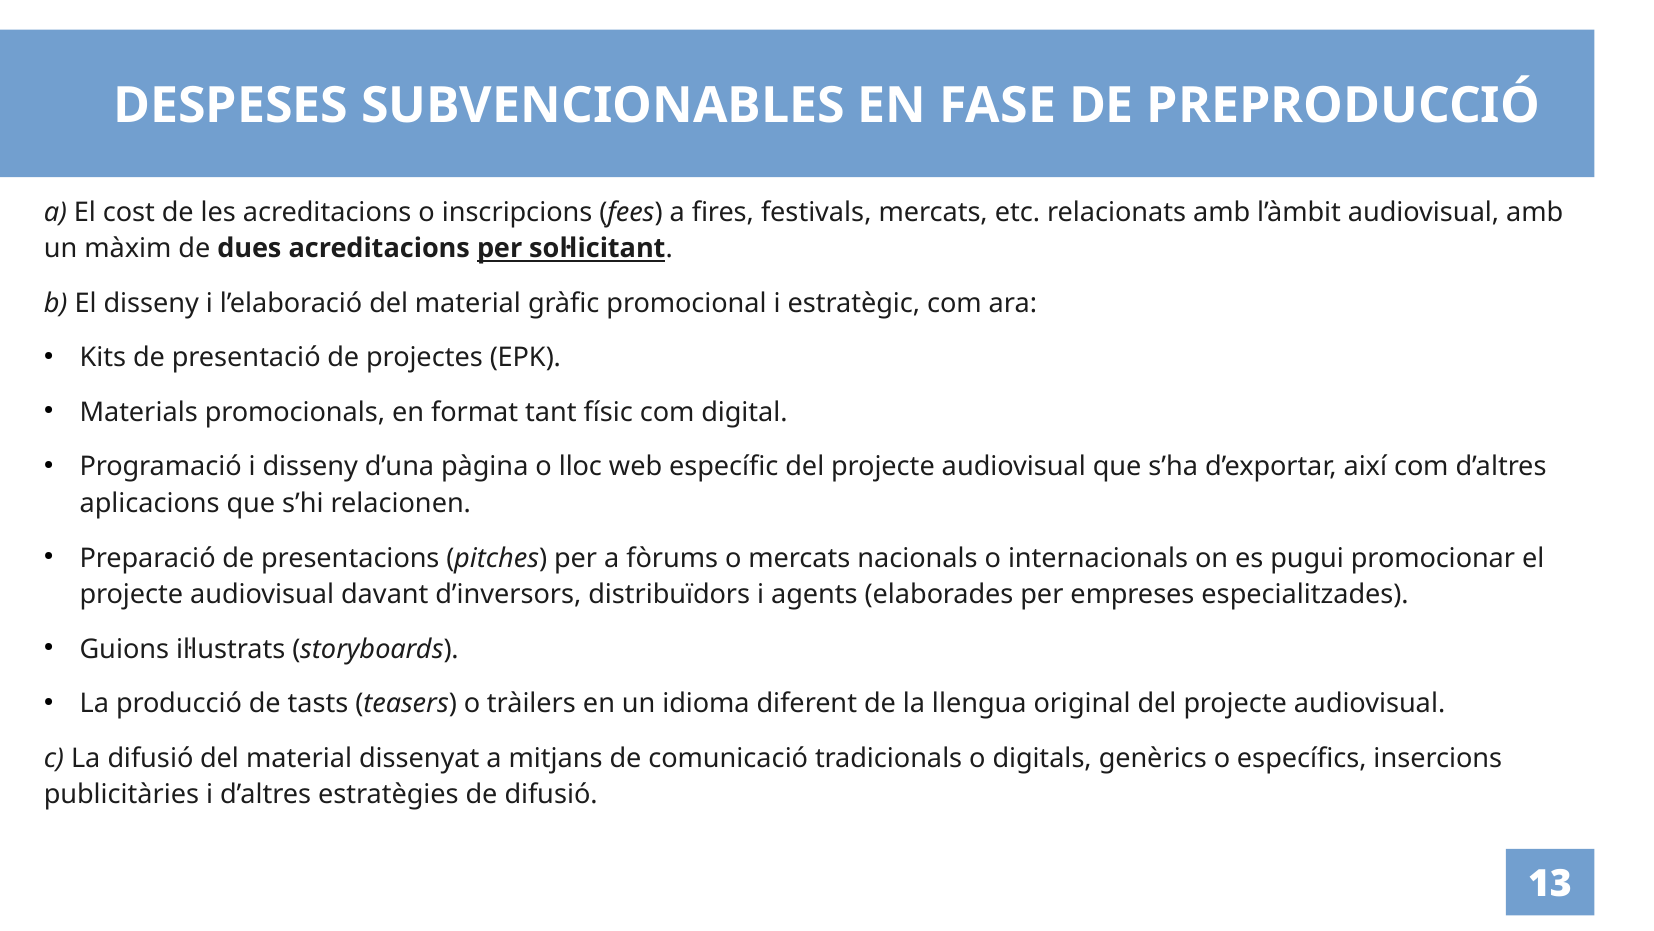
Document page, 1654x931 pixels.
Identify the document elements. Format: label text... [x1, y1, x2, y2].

title DESPESES SUBVENCIONABLES EN FASE DE PREPRODUCCIÓ [59, 44, 1595, 163]
list a) El cost de les acreditacions o inscripcions (fees) a fires, festivals, mercats, etc. relacionats amb l’àmbit audiovisual, amb un màxim de dues acreditacions per sol·licitant. b) El disseny i l’elaboració del material gràfic promocional i estratègic, com ara: Kits de presentació de projectes (EPK). Materials promocionals, en format tant físic com digital. Programació i disseny d’una pàgina o lloc web específic del projecte audiovisual que s’ha d’exportar, així com d’altres aplicacions que s’hi relacionen. Preparació de presentacions (pitches) per a fòrums o mercats nacionals o internacionals on es pugui promocionar el projecte audiovisual davant d’inversors, distribuïdors i agents (elaborades per empreses especialitzades). Guions il·lustrats (storyboards). La producció de tasts (teasers) o tràilers en un idioma diferent de la llengua original del projecte audiovisual. c) La difusió del material dissenyat a mitjans de comunicació tradicionals o digitals, genèrics o específics, insercions publicitàries i d’altres estratègies de difusió. [44, 192, 1591, 931]
